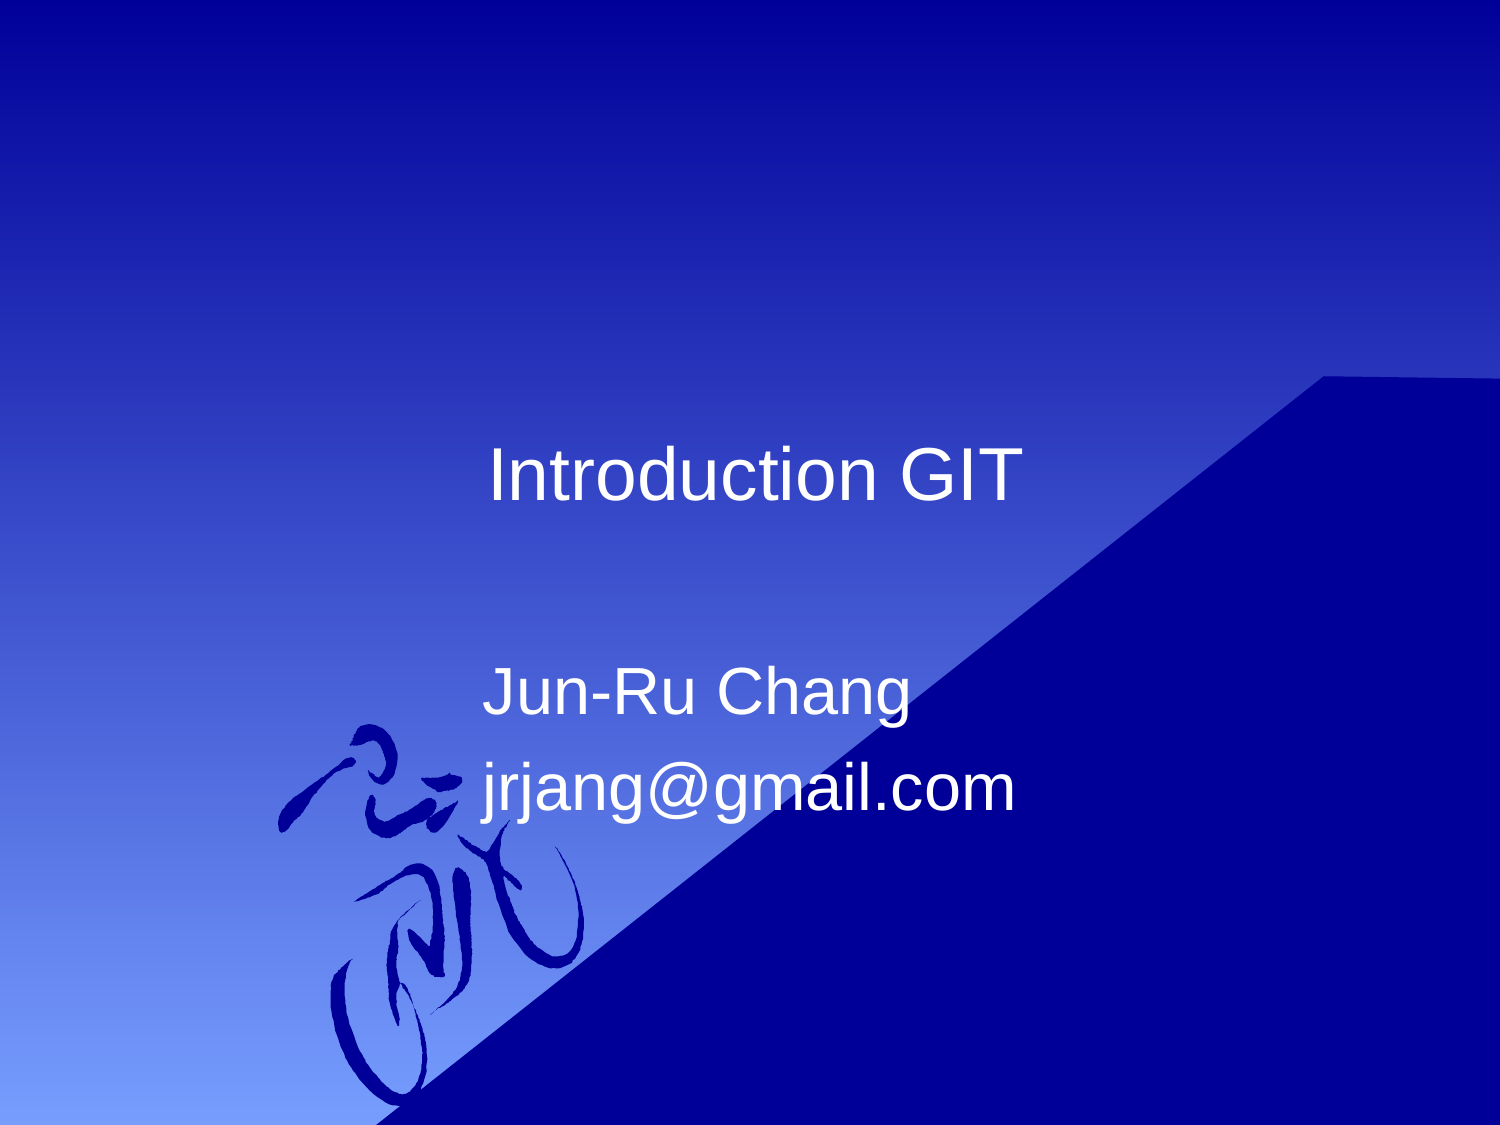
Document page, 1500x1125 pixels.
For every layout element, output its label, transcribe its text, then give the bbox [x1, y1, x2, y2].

title Introduction GIT [65, 350, 1447, 592]
subtitle Jun-Ru Chang jrjang@gmail.com [225, 637, 1276, 835]
